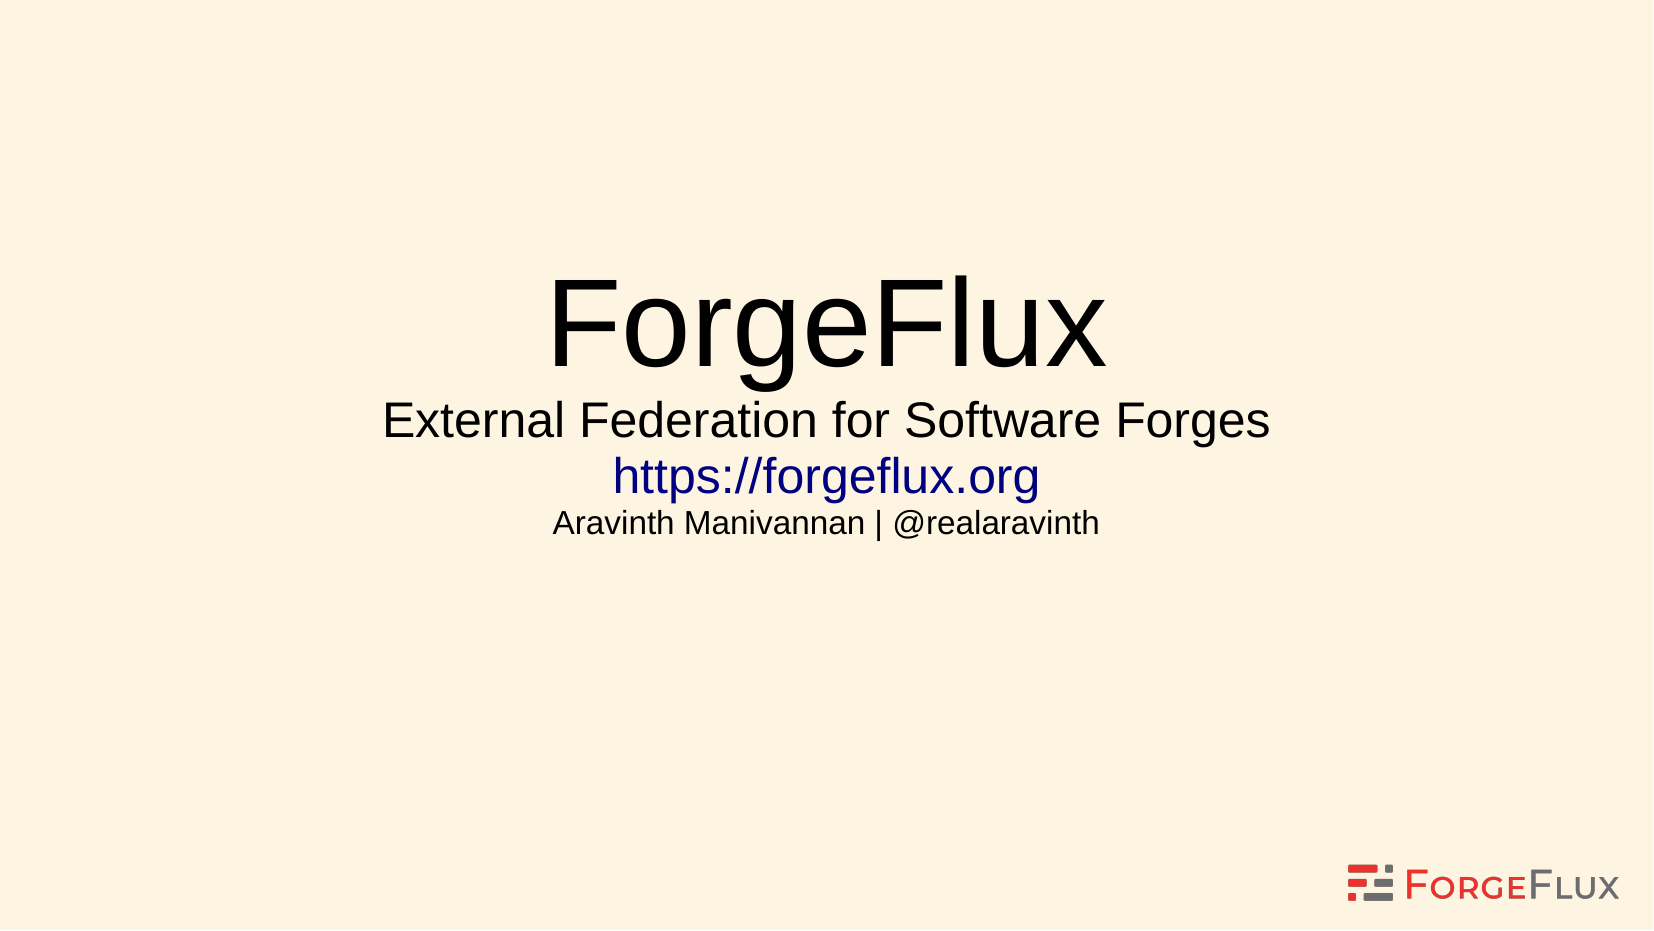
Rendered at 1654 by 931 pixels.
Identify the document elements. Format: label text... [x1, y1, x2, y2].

subtitle ForgeFlux External Federation for Software Forges https://forgeflux.org Aravinth Manivannan | @realaravinth [82, 37, 1571, 757]
picture [1317, 824, 1651, 931]
